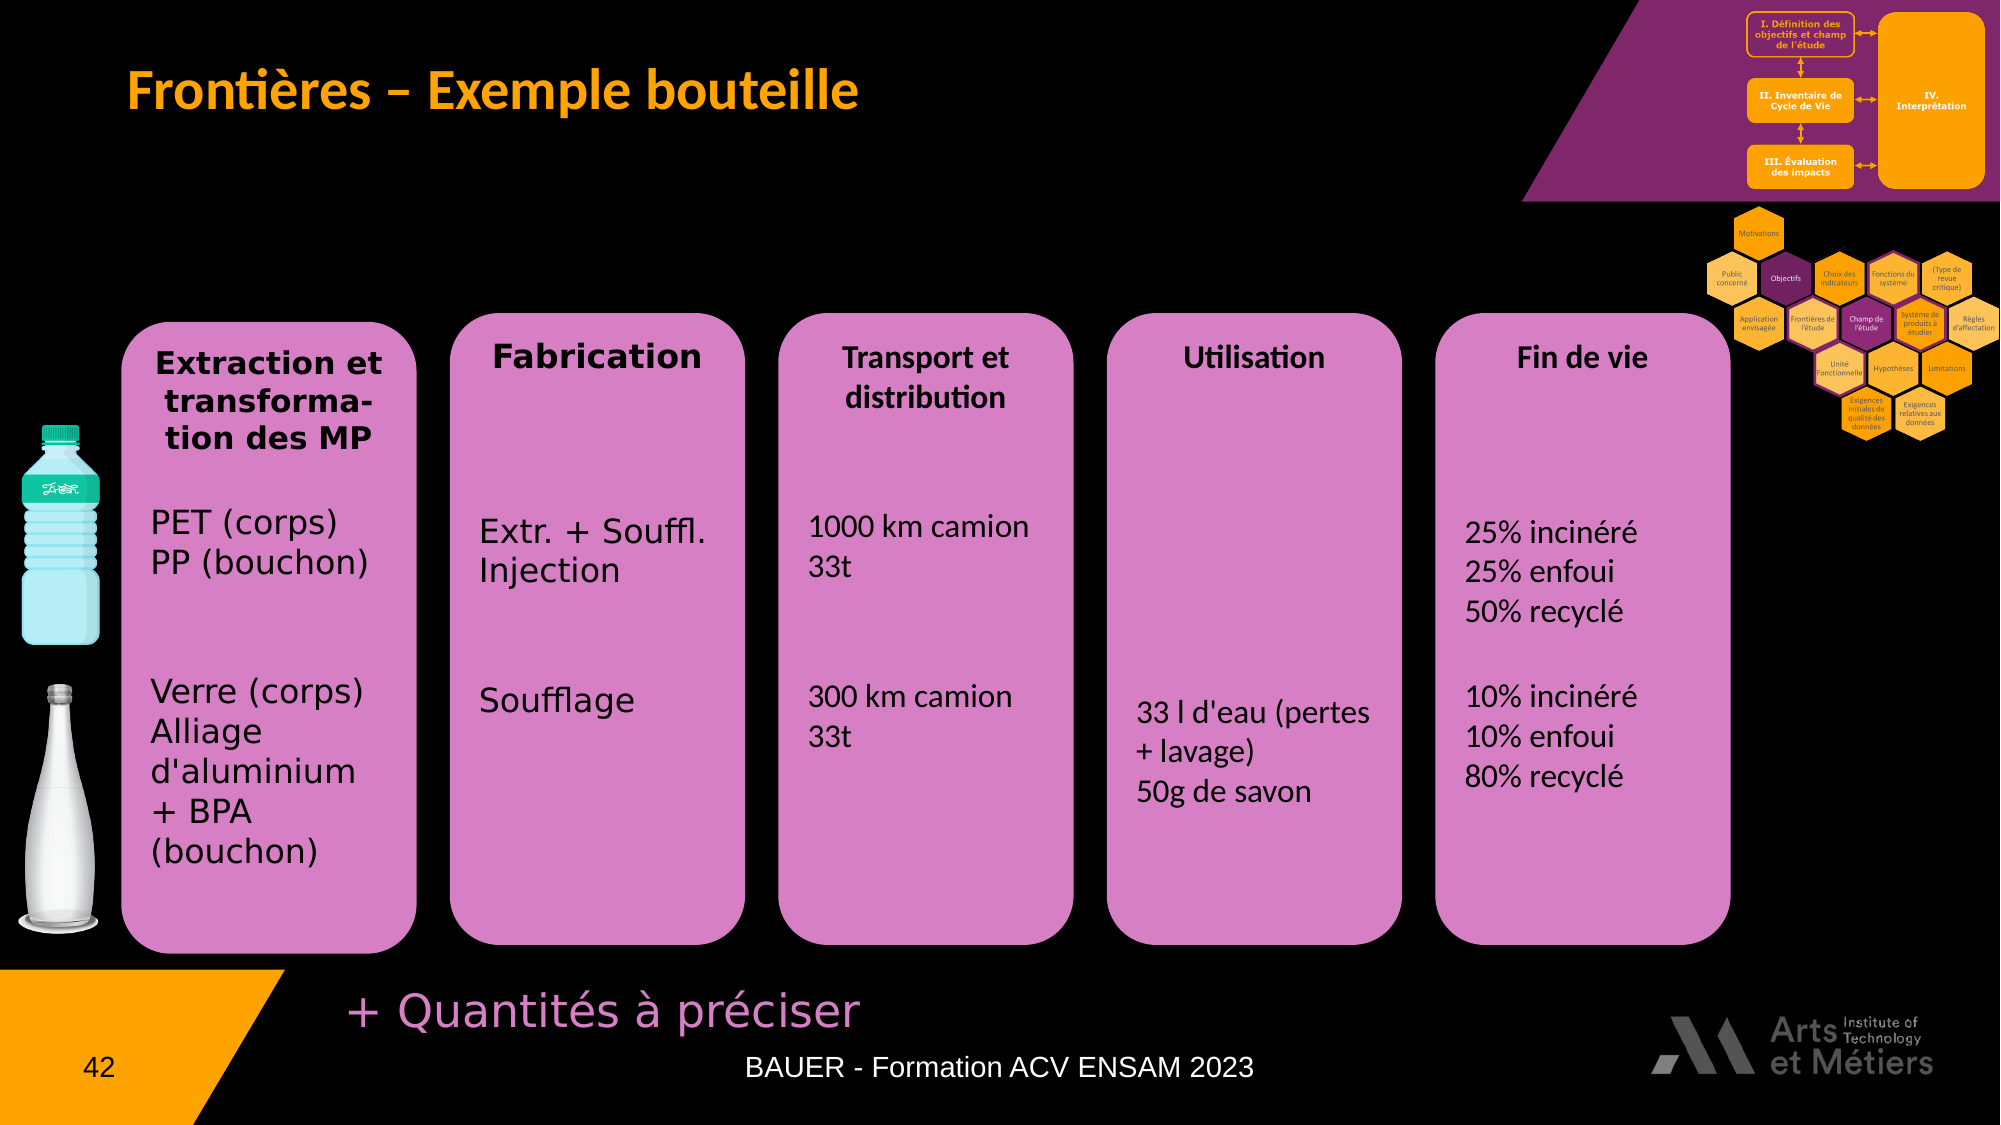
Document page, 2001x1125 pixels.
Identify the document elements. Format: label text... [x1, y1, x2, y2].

text_box Fabrication Extr. + Souffl. Injection Soufflage [449, 313, 746, 945]
text_box Fin de vie 25% incinéré 25% enfoui 50% recyclé 10% incinéré 10% enfoui 80% recyclé [1435, 313, 1731, 945]
text_box Utilisation 33 l d'eau (pertes + lavage) 50g de savon [1106, 313, 1403, 945]
picture [5, 425, 116, 645]
picture [0, 684, 125, 945]
text_box Transport et distribution 1000 km camion 33t 300 km camion 33t [778, 313, 1074, 945]
text_box Extraction et transforma-tion des MP PET (corps) PP (bouchon) Verre (corps) Alliage d'aluminium + BPA (bouchon) [121, 321, 417, 954]
picture [1707, 206, 2000, 441]
title Frontières – Exemple bouteille [112, 51, 1252, 166]
picture [1746, 11, 1985, 189]
list + Quantités à préciser [329, 980, 939, 1125]
picture [1631, 997, 1952, 1093]
